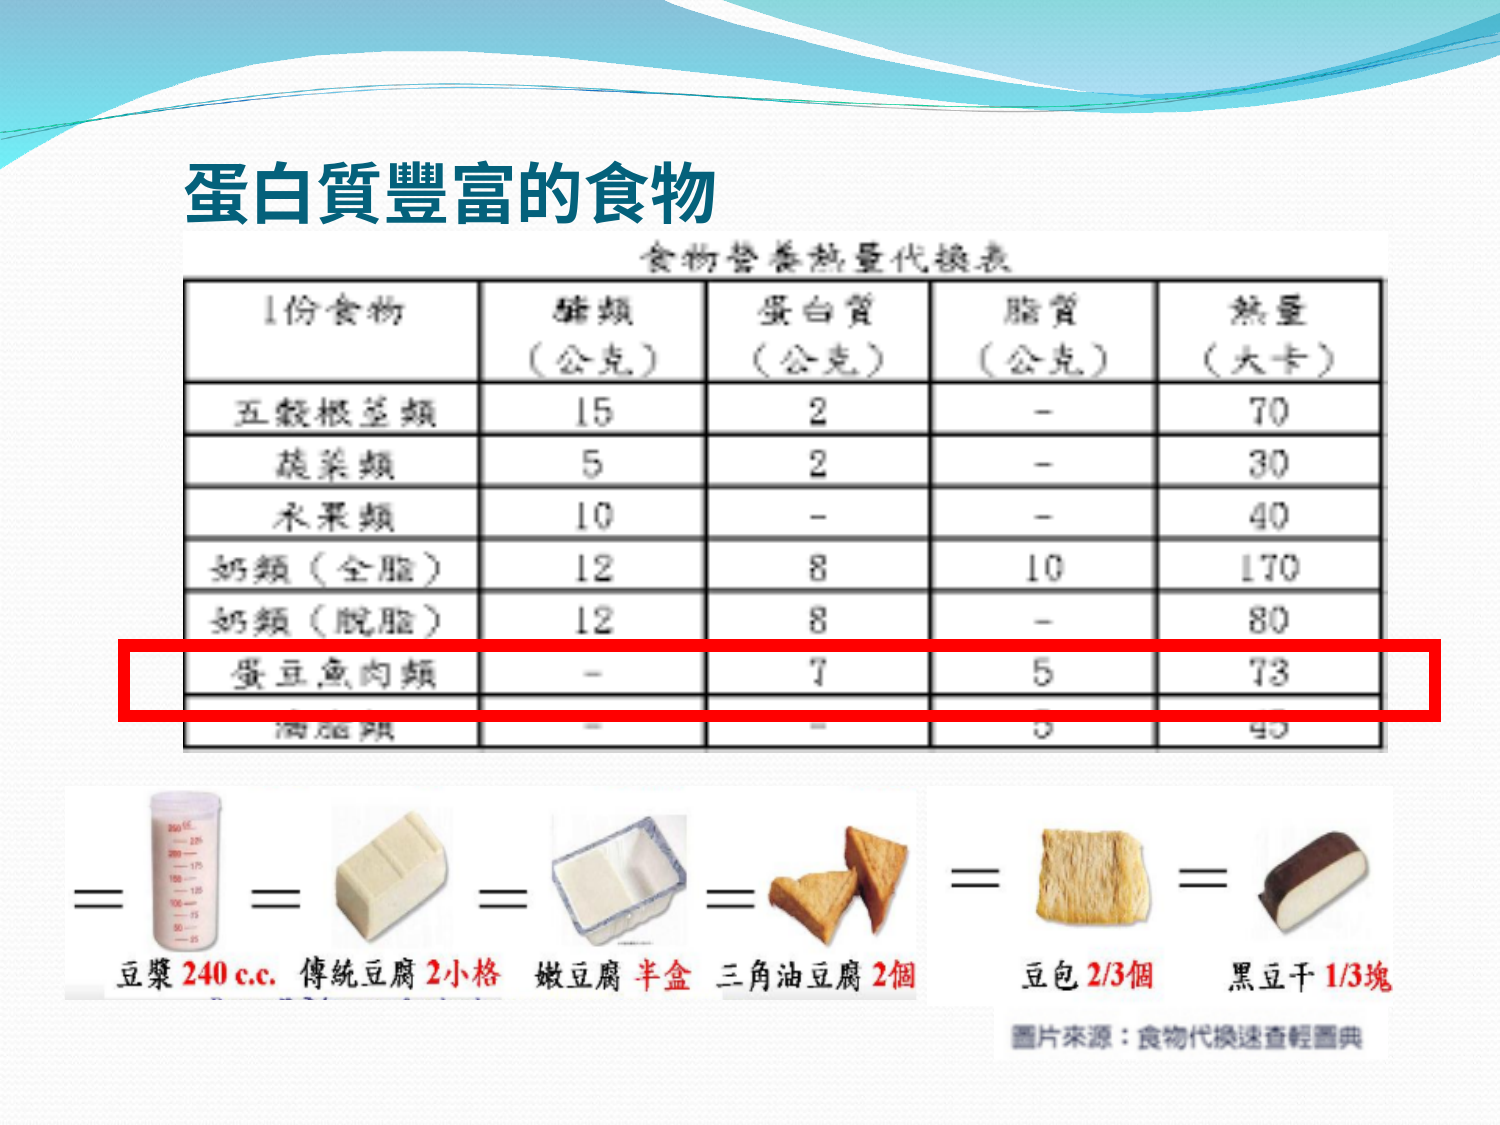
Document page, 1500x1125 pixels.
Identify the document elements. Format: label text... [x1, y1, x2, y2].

picture [0, 0, 1500, 1125]
title 蛋白質豐富的食物 [183, 115, 1426, 232]
